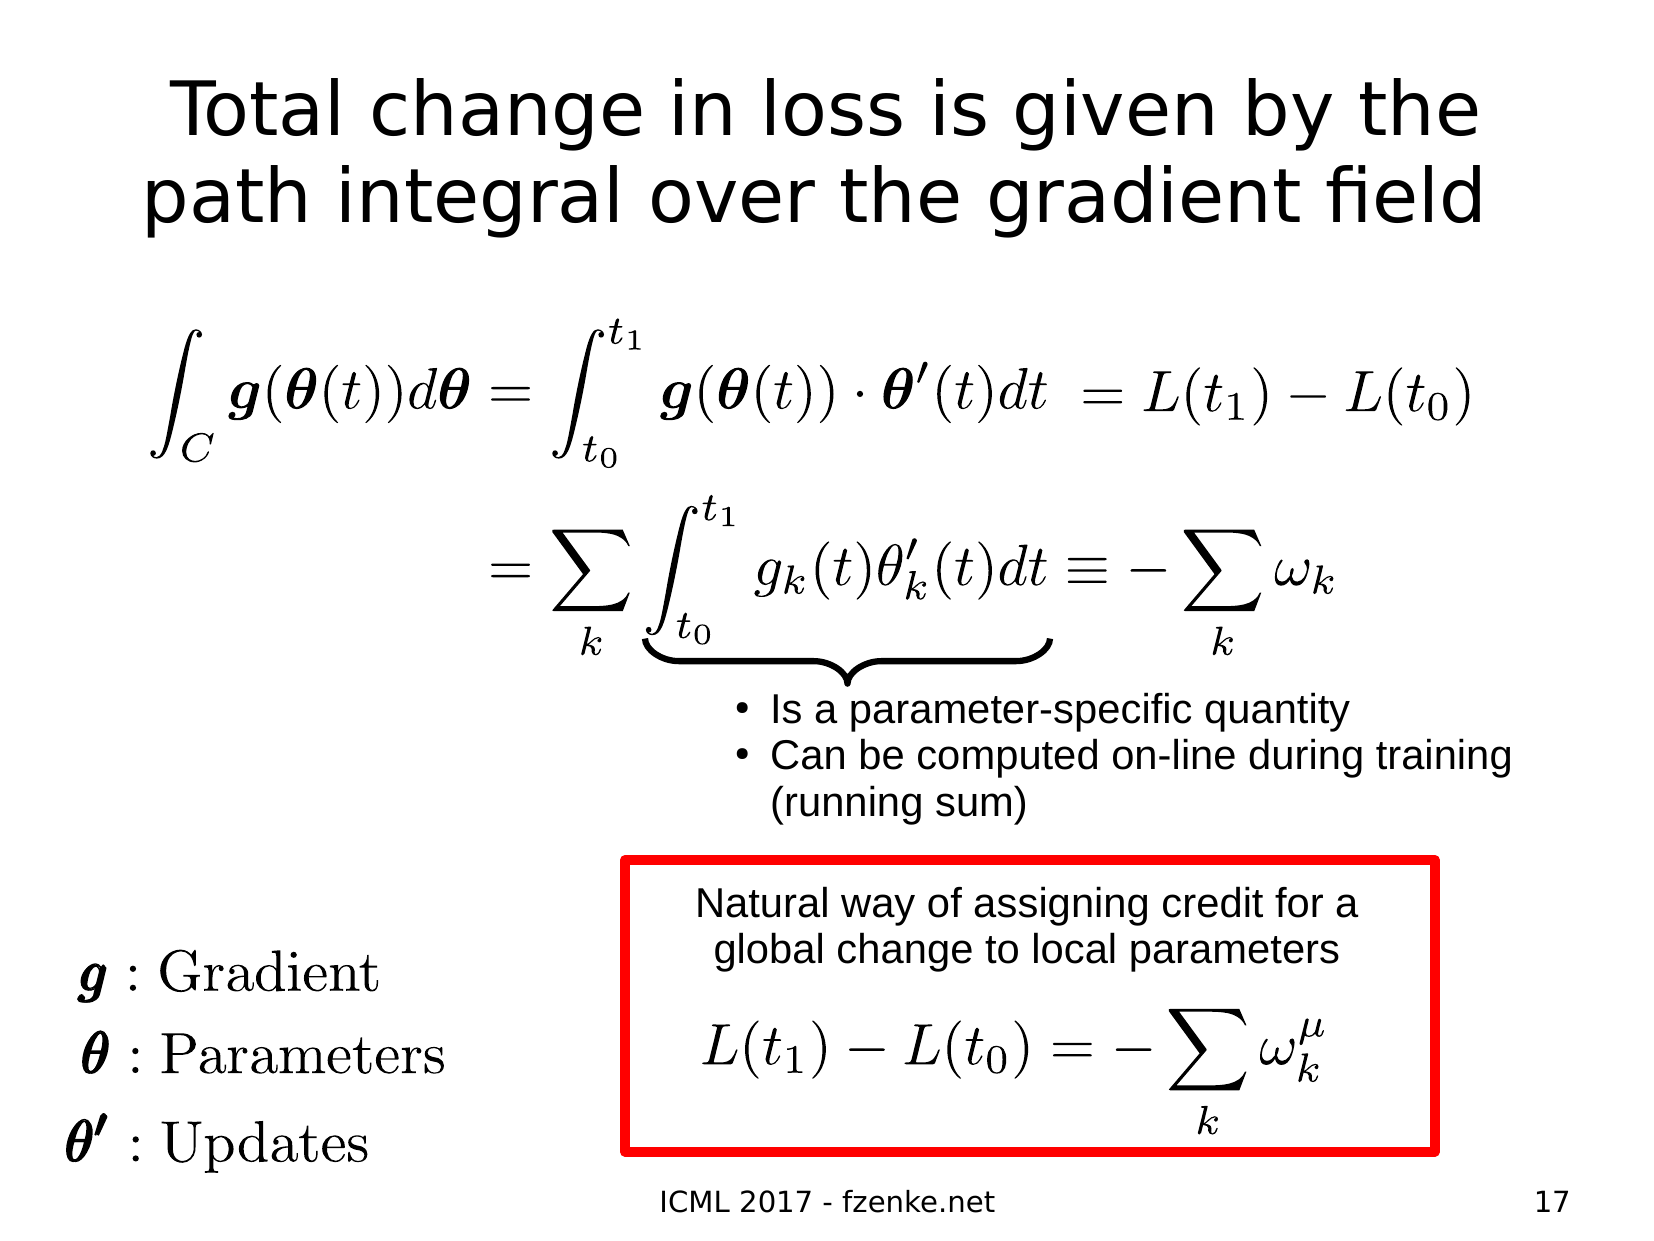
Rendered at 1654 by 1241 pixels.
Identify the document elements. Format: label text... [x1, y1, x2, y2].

text_box [1080, 367, 1476, 426]
title Total change in loss is given by the path integral over the gradient field [82, 45, 1571, 261]
text_box [487, 494, 1336, 656]
text_box [63, 1113, 370, 1173]
text_box [146, 318, 1049, 469]
text_box Is a parameter-specific quantity Can be computed on-line during training (running sum) [720, 678, 1621, 833]
text_box [76, 949, 382, 1003]
text_box Natural way of assigning credit for a global change to local parameters [628, 872, 1426, 1027]
text_box [699, 1027, 1326, 1135]
text_box [79, 1030, 446, 1074]
